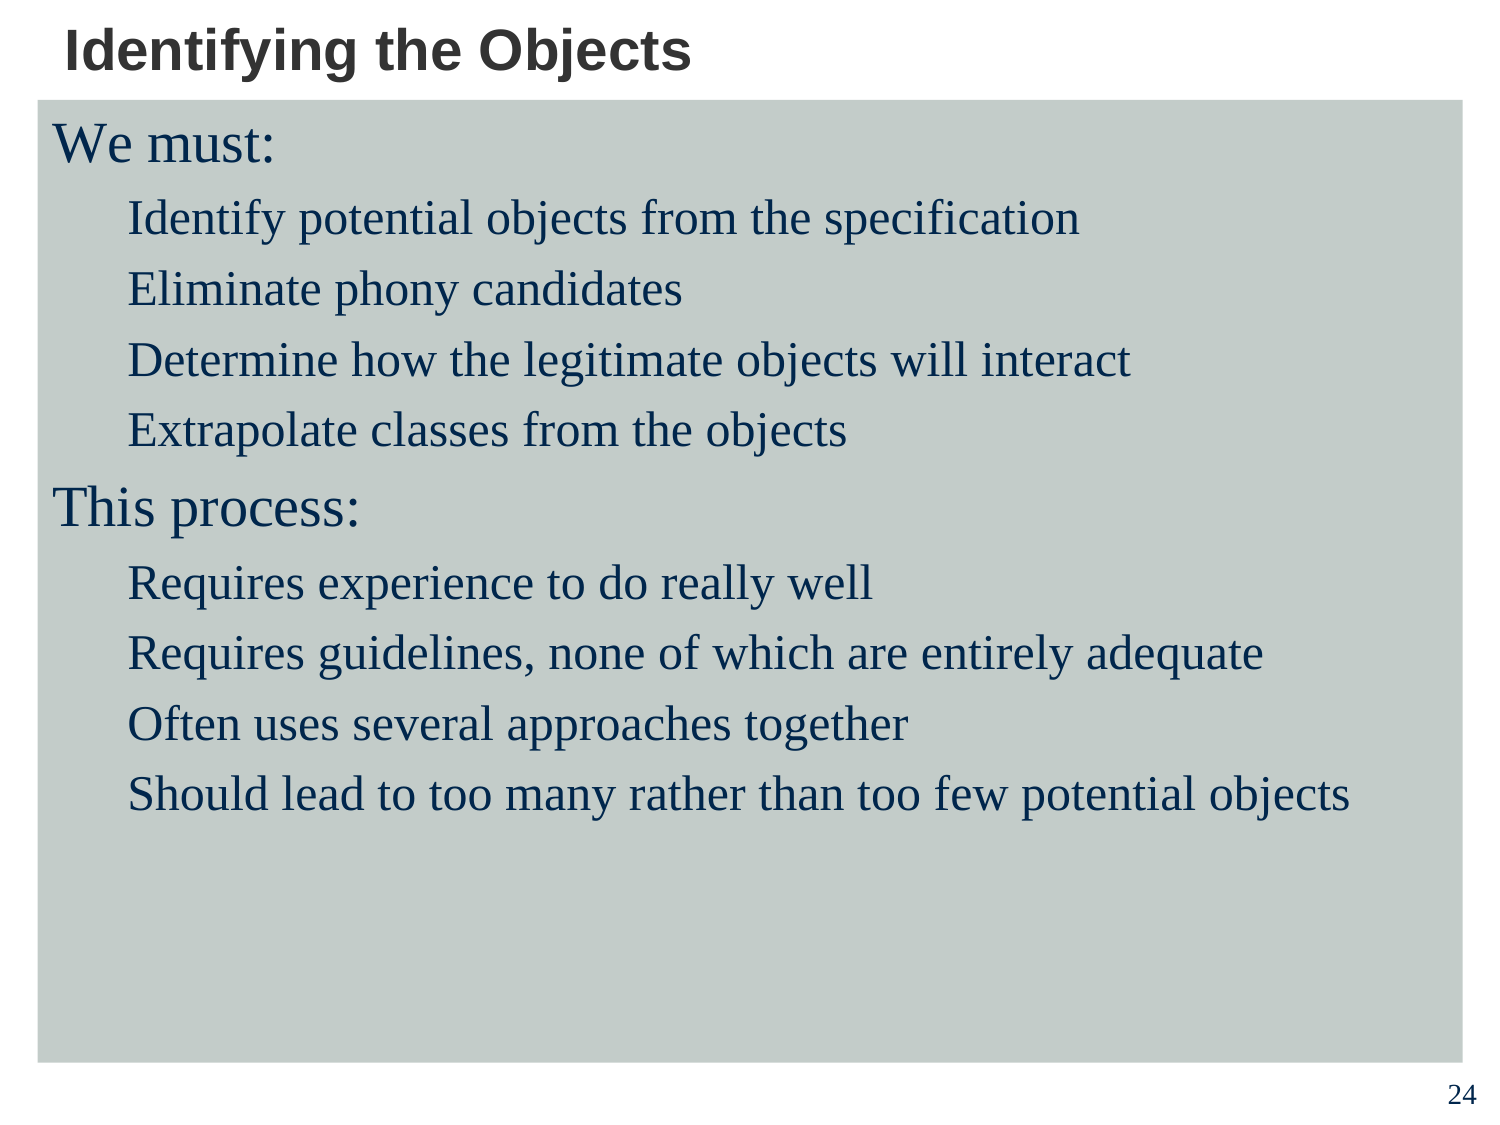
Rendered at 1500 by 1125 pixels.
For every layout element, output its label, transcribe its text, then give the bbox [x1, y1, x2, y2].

list We must: Identify potential objects from the specification Eliminate phony candidates Determine how the legitimate objects will interact Extrapolate classes from the objects This process: Requires experience to do really well Requires guidelines, none of which are entirely adequate Often uses several approaches together Should lead to too many rather than too few potential objects [37, 99, 1463, 1063]
picture [0, 0, 1500, 1125]
title Identifying the Objects [50, 0, 1450, 91]
